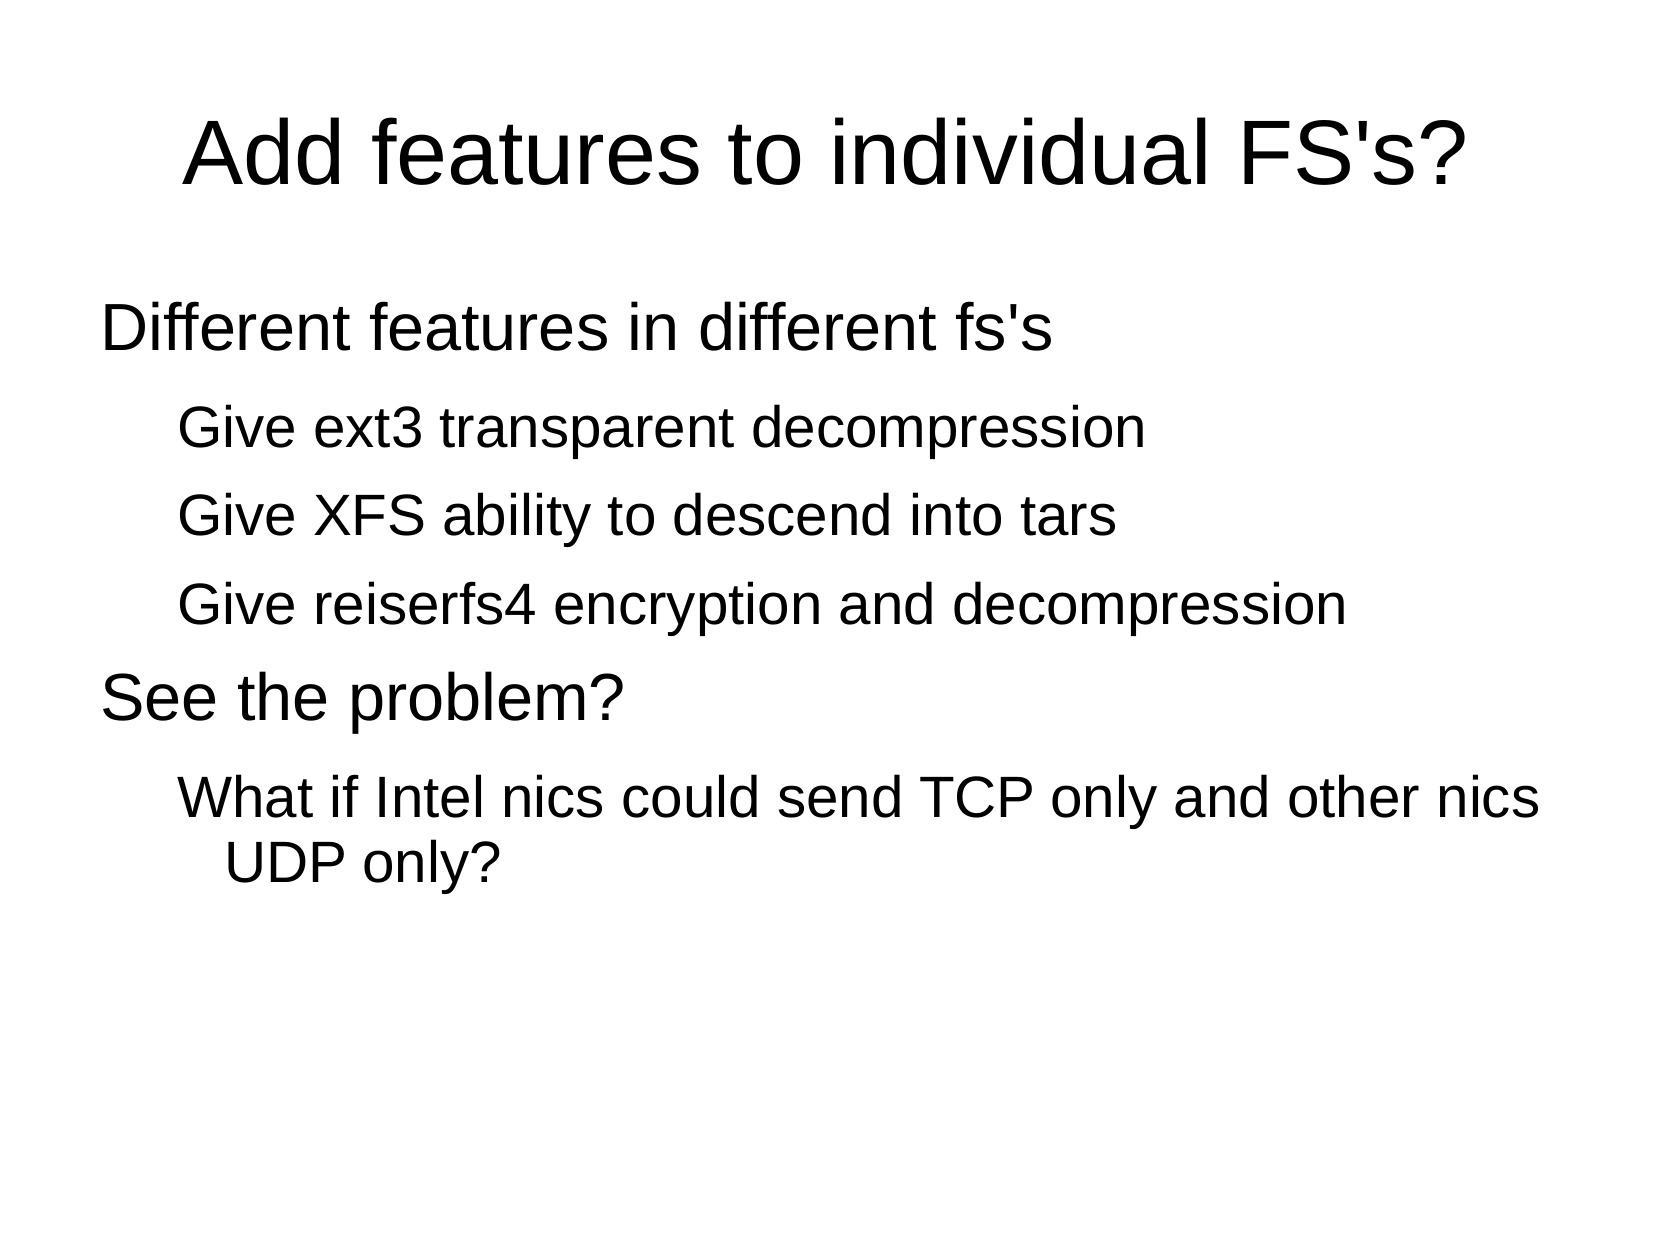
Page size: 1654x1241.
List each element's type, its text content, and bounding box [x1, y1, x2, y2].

title Add features to individual FS's? [82, 56, 1571, 250]
list Different features in different fs's Give ext3 transparent decompression Give XFS ability to descend into tars Give reiserfs4 encryption and decompression See the problem? What if Intel nics could send TCP only and other nics UDP only? [82, 290, 1571, 1094]
